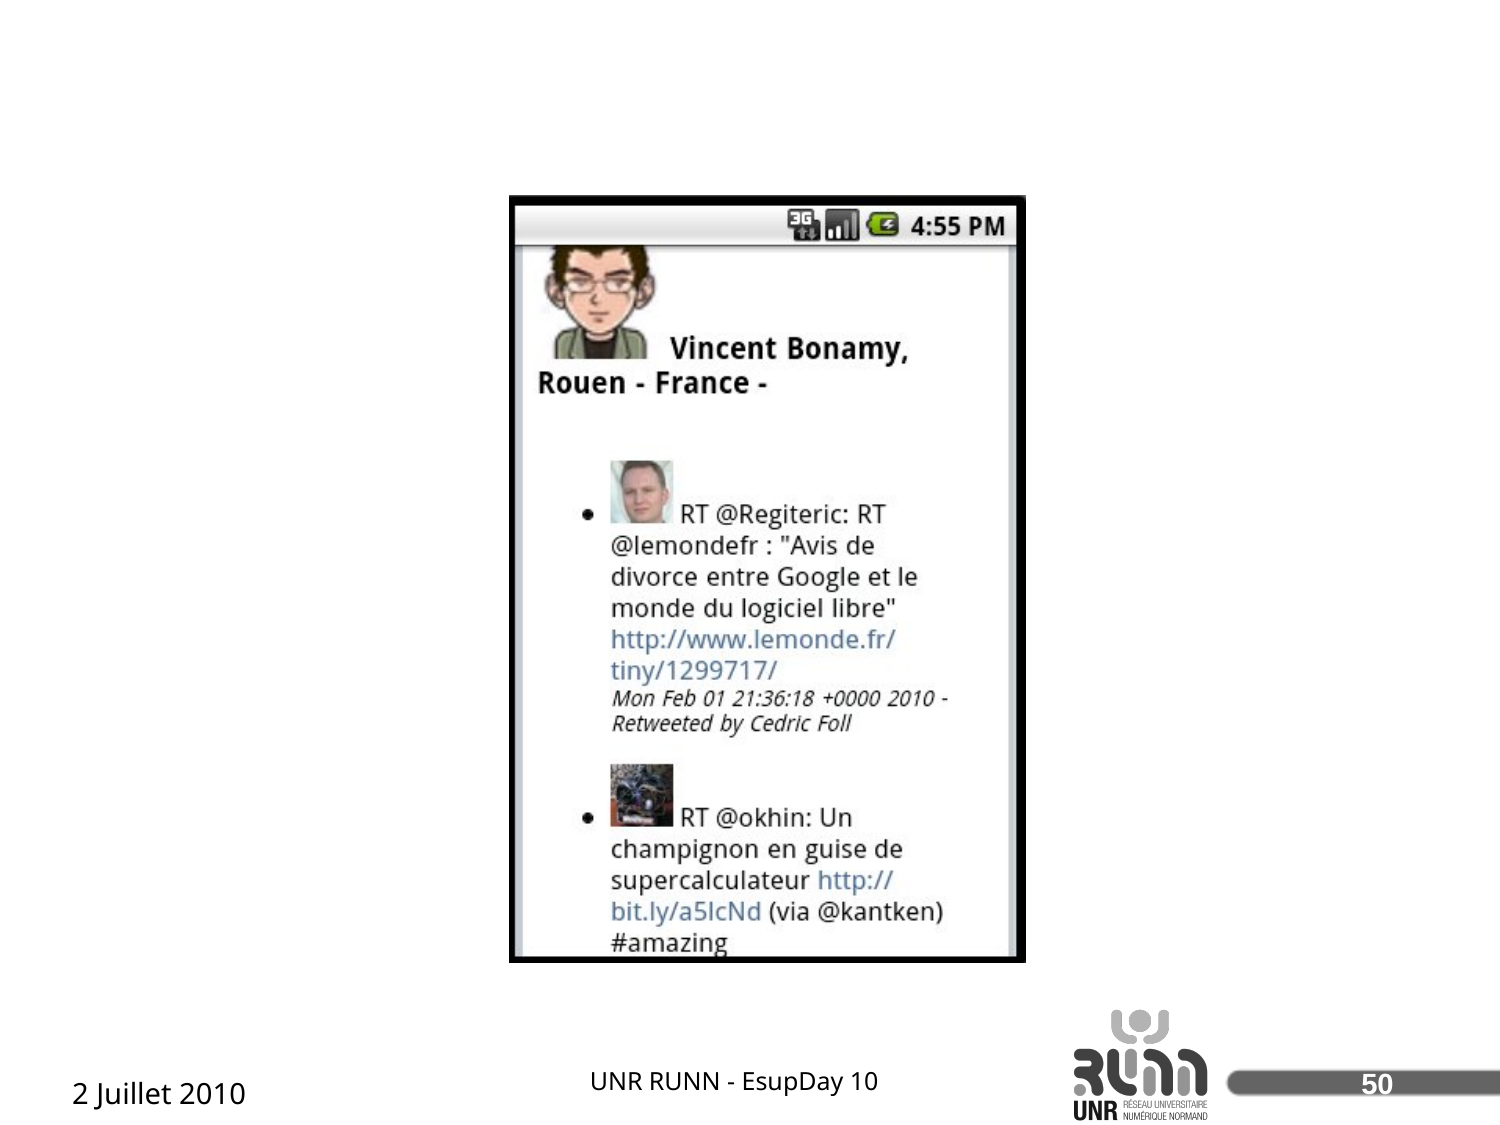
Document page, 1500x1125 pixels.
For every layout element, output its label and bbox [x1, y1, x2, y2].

picture [1068, 1003, 1213, 1125]
picture [509, 195, 1026, 963]
picture [1220, 1065, 1500, 1103]
